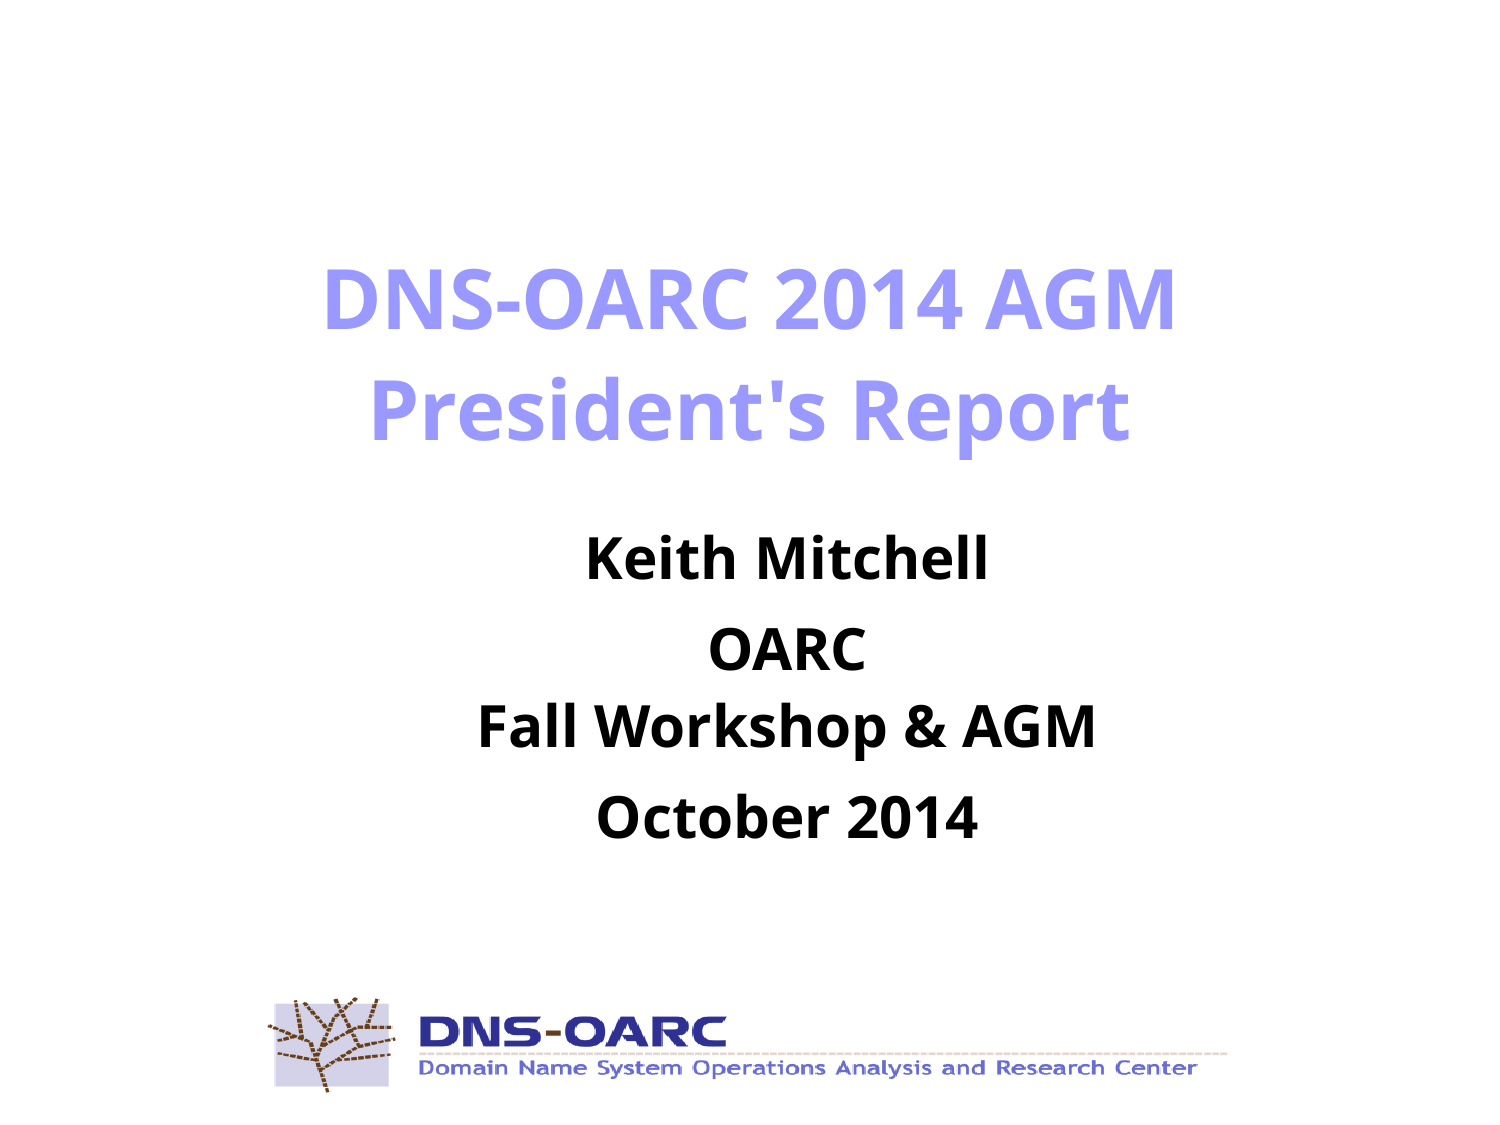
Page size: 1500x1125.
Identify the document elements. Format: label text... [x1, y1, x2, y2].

picture [214, 991, 1259, 1099]
subtitle Keith Mitchell OARC Fall Workshop & AGM October 2014 [225, 487, 1276, 885]
title DNS-OARC 2014 AGM President's Report [112, 256, 1388, 448]
